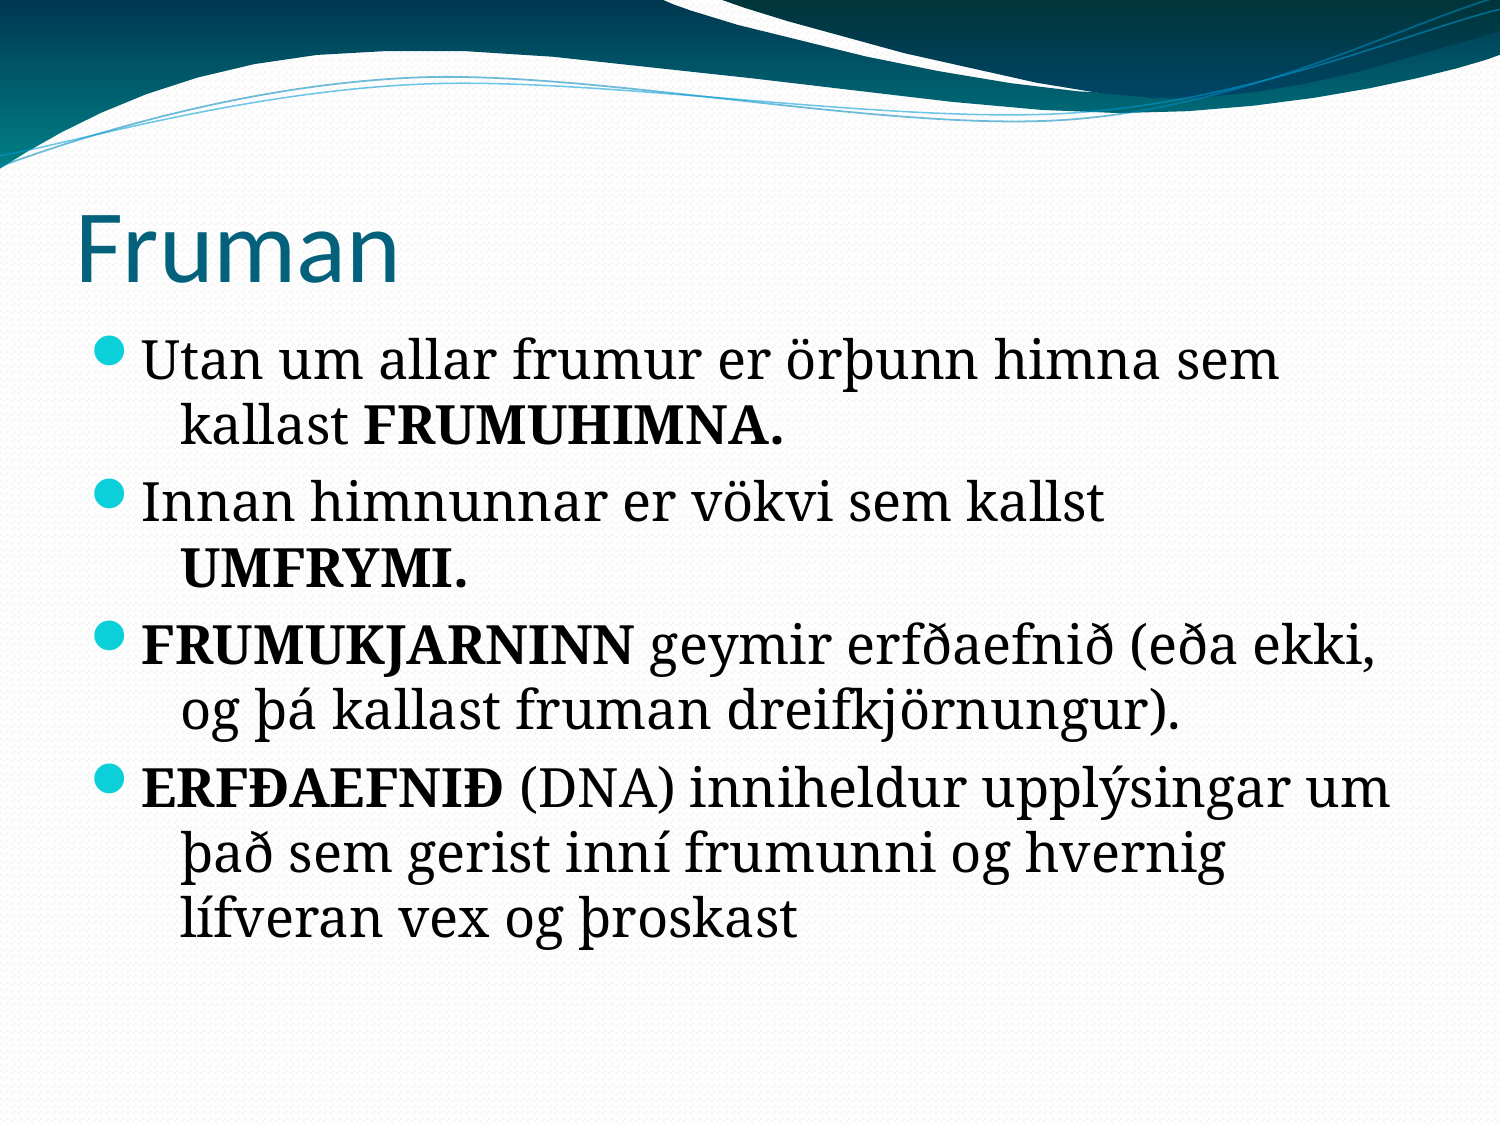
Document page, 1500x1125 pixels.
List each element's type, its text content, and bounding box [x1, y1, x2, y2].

title Fruman [75, 115, 1426, 304]
list Utan um allar frumur er örþunn himna sem kallast FRUMUHIMNA. Innan himnunnar er vökvi sem kallst UMFRYMI. FRUMUKJARNINN geymir erfðaefnið (eða ekki, og þá kallast fruman dreifkjörnungur). ERFÐAEFNIÐ (DNA) inniheldur upplýsingar um það sem gerist inní frumunni og hvernig lífveran vex og þroskast [75, 317, 1426, 1038]
